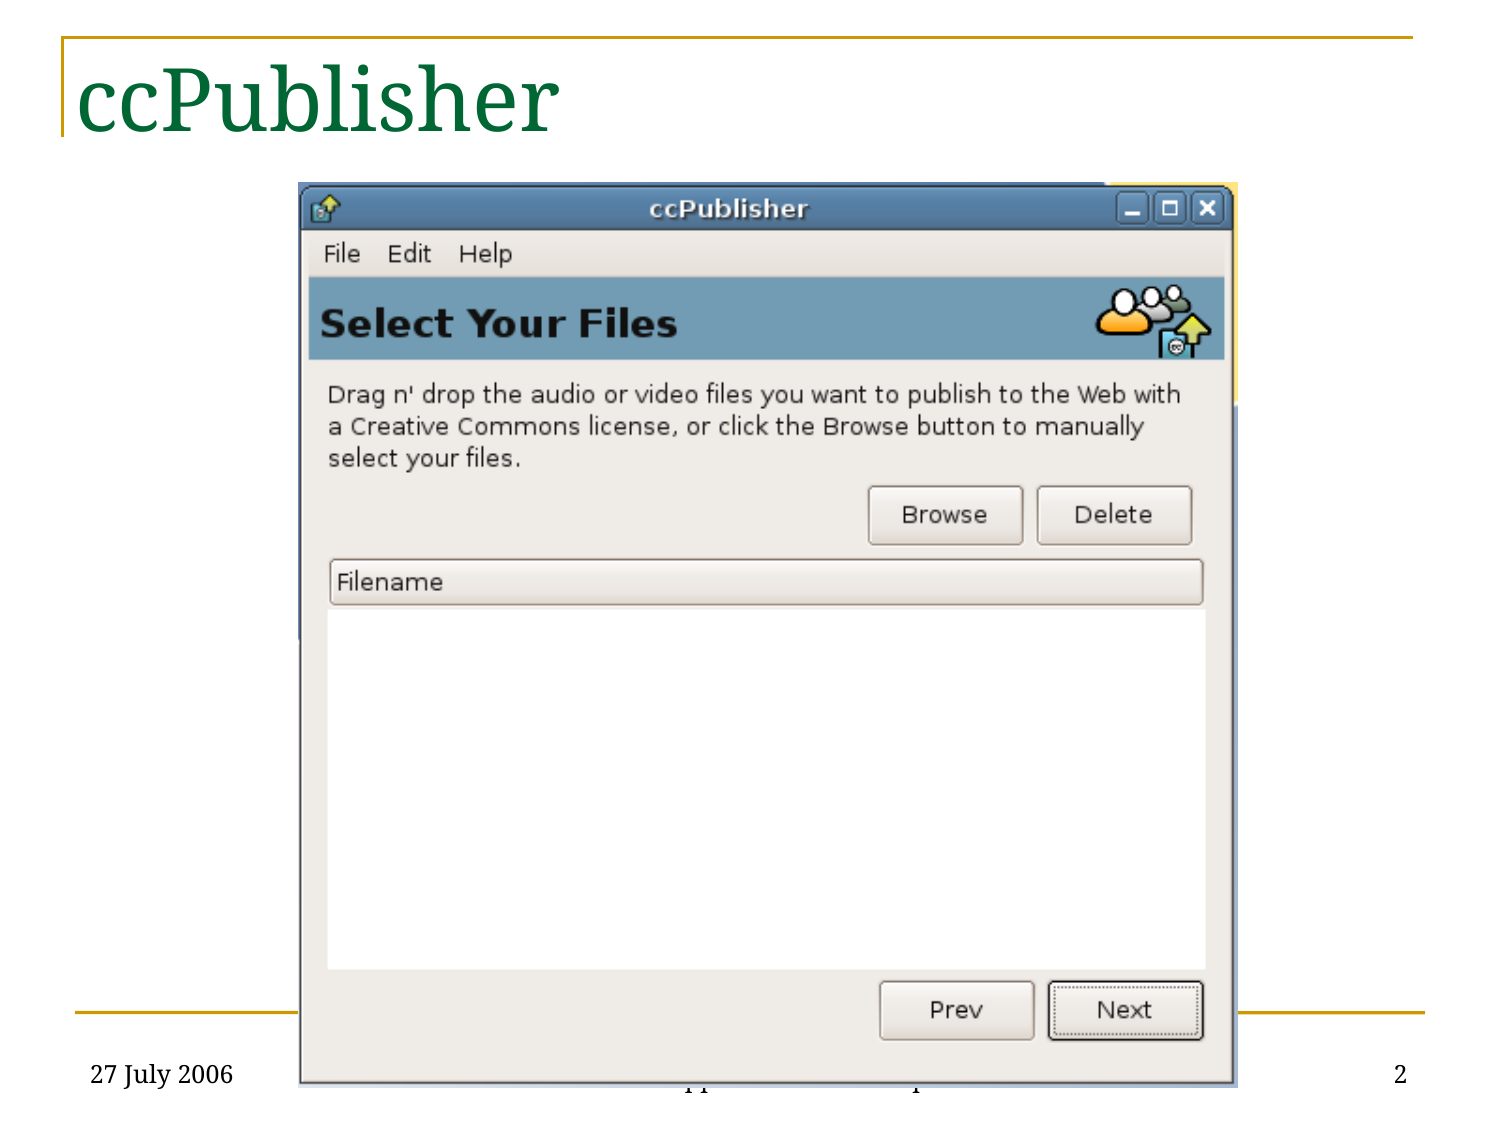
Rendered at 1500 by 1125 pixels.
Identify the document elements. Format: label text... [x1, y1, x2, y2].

title ccPublisher [75, 45, 1425, 151]
picture [298, 182, 1238, 1088]
